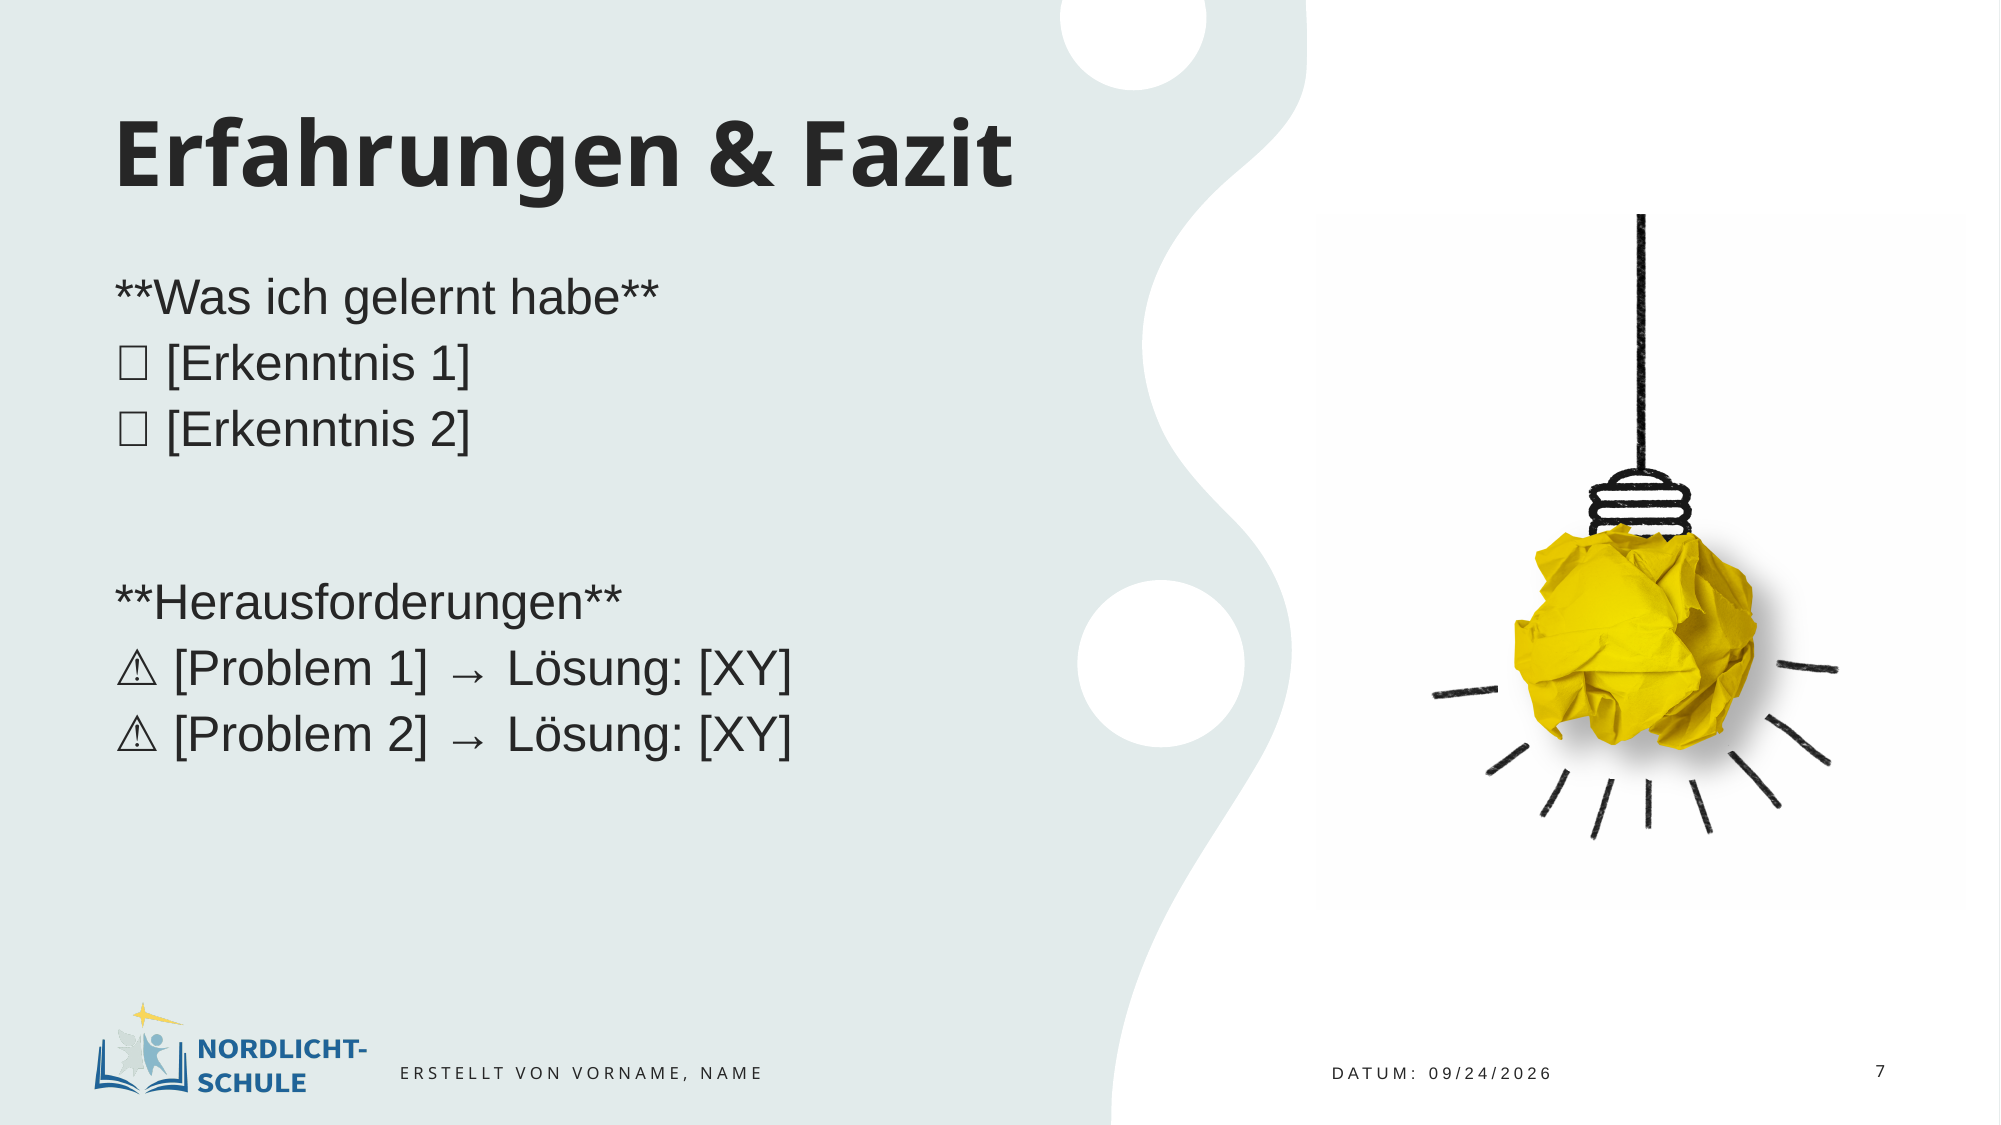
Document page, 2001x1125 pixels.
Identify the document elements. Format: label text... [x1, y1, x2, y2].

slide_number <Foliennummer> [1662, 1042, 1900, 1103]
slide_number DATUM: 05/21/2025 [1316, 1042, 1662, 1103]
text_box [0, 0, 2000, 1125]
footer Erstellt von Vorname, Name [385, 1042, 1061, 1103]
picture [89, 1002, 369, 1100]
picture [1316, 214, 1966, 910]
list **Was ich gelernt habe** 💡 [Erkenntnis 1] 💡 [Erkenntnis 2] **Herausforderungen** ⚠ [Problem 1] → Lösung: [XY] ⚠ [Problem 2] → Lösung: [XY] [97, 250, 1060, 957]
title Erfahrungen & Fazit [97, 82, 1038, 213]
